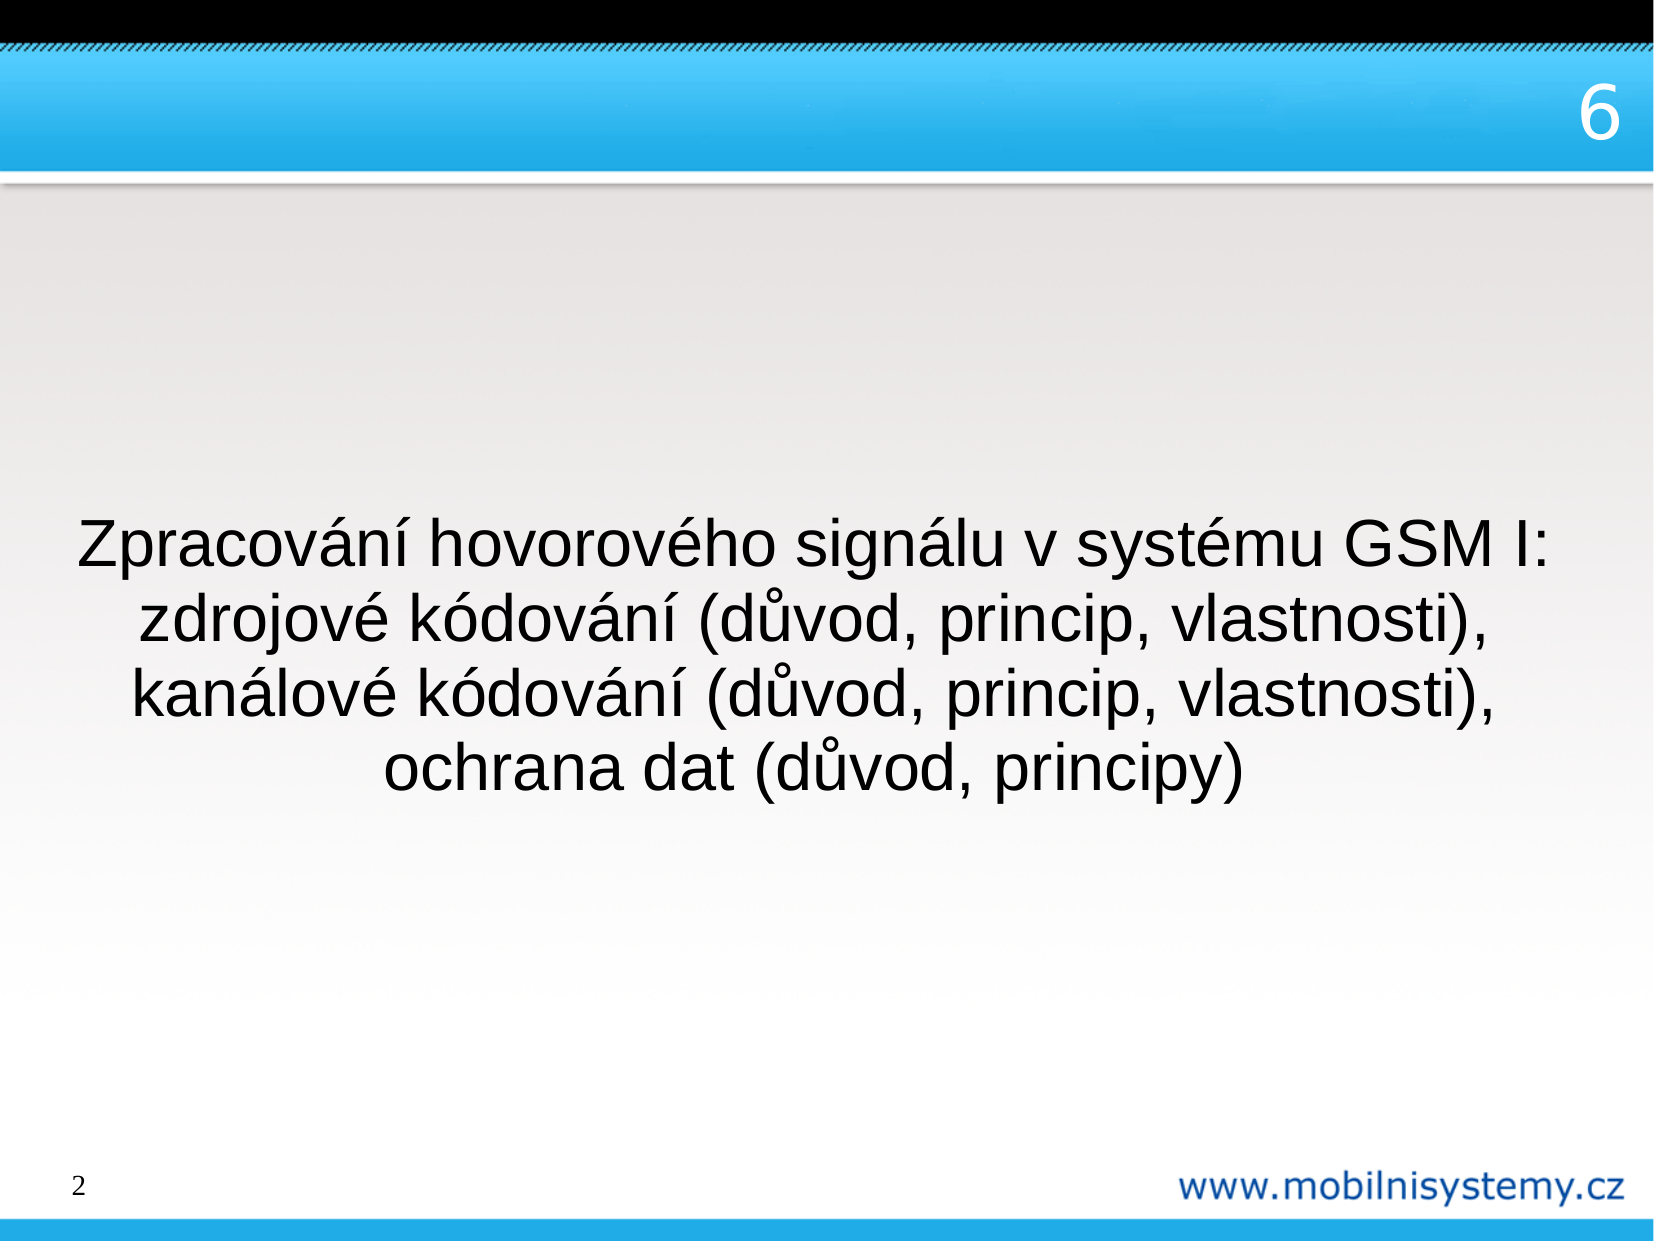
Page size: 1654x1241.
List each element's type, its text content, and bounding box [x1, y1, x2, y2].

title 6 [29, 49, 1625, 178]
subtitle Zpracování hovorového signálu v systému GSM I: zdrojové kódování (důvod, princip, vlastnosti), kanálové kódování (důvod, princip, vlastnosti), ochrana dat (důvod, principy) [64, 218, 1565, 1093]
picture [0, 0, 1654, 1241]
